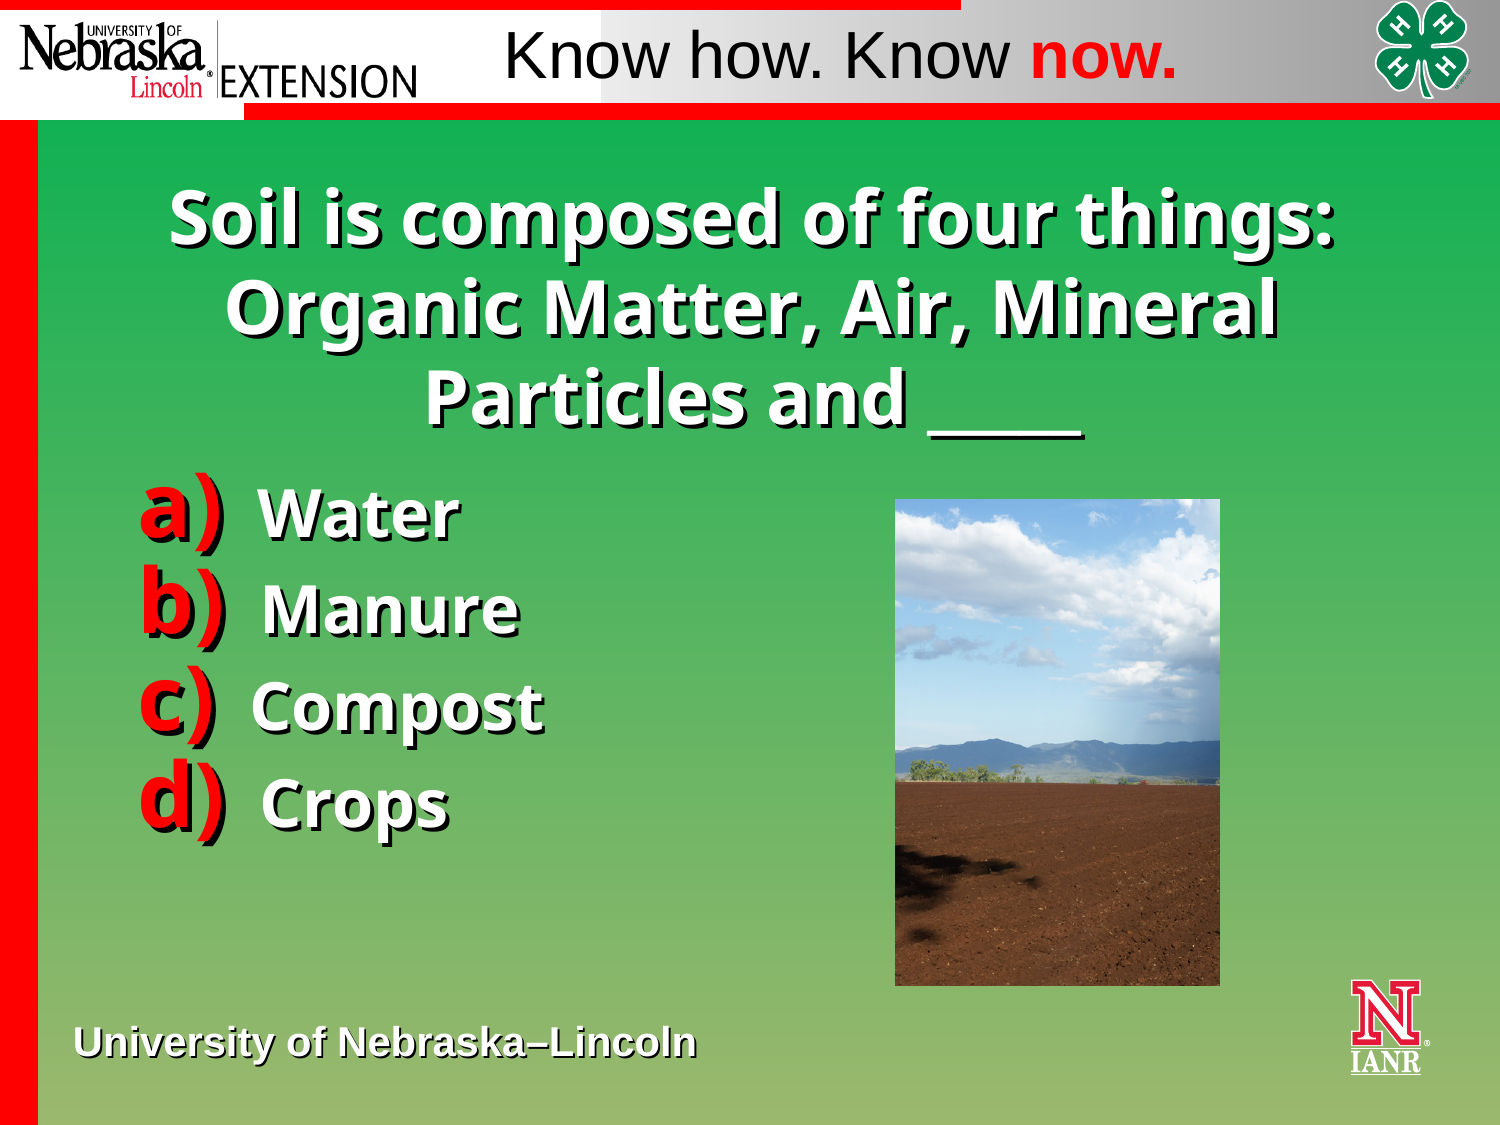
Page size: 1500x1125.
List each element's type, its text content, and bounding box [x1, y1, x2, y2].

list Water Manure Compost Crops [122, 462, 1473, 1021]
picture [895, 500, 1220, 986]
title Soil is composed of four things: Organic Matter, Air, Mineral Particles and _____ [77, 161, 1428, 376]
